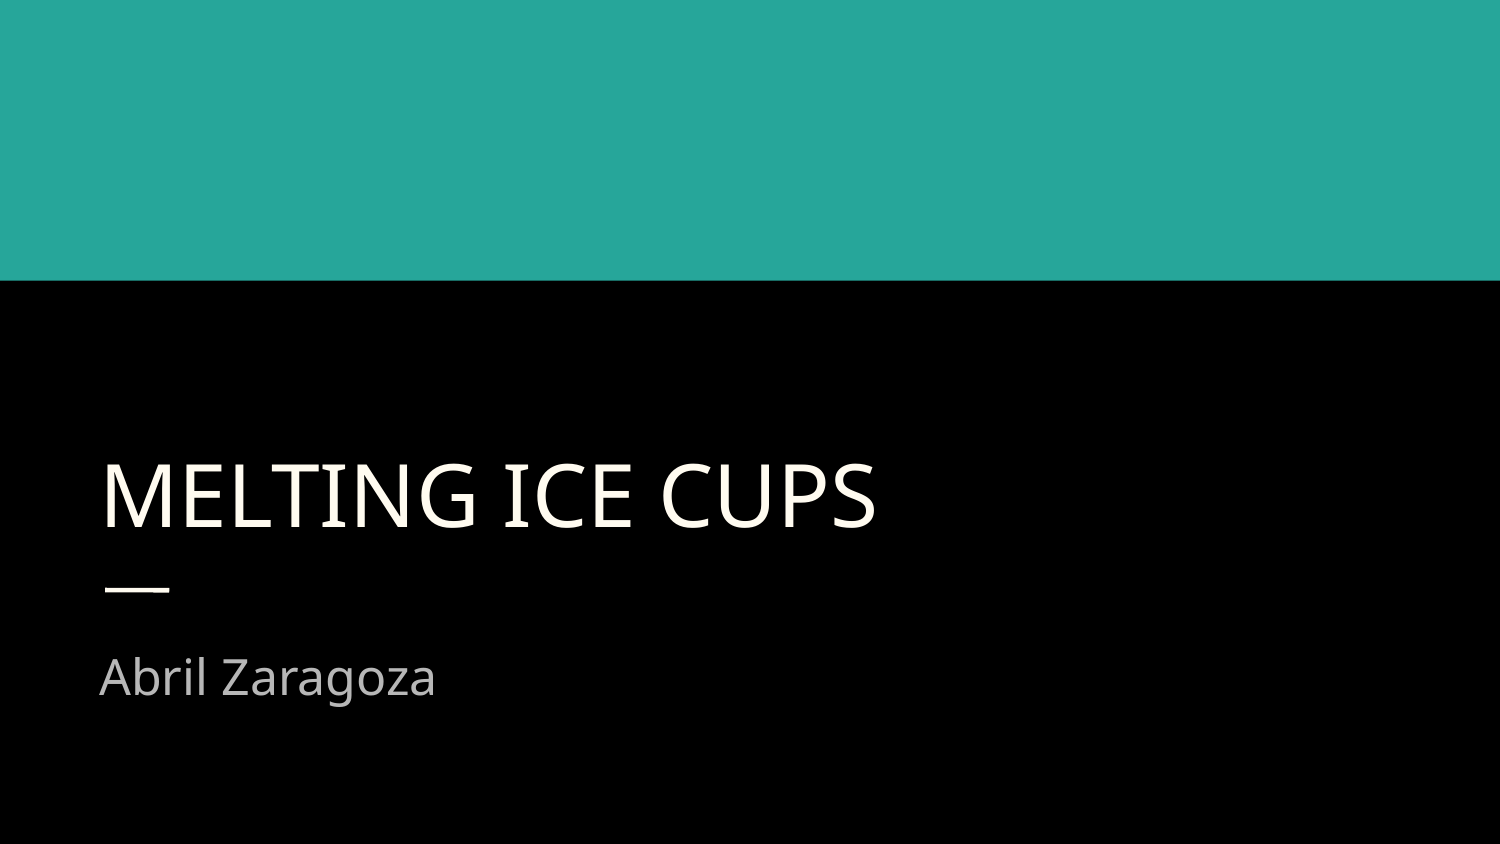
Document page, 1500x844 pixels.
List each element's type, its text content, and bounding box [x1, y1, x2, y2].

title MELTING ICE CUPS [84, 310, 1416, 561]
subtitle Abril Zaragoza [84, 630, 1416, 760]
